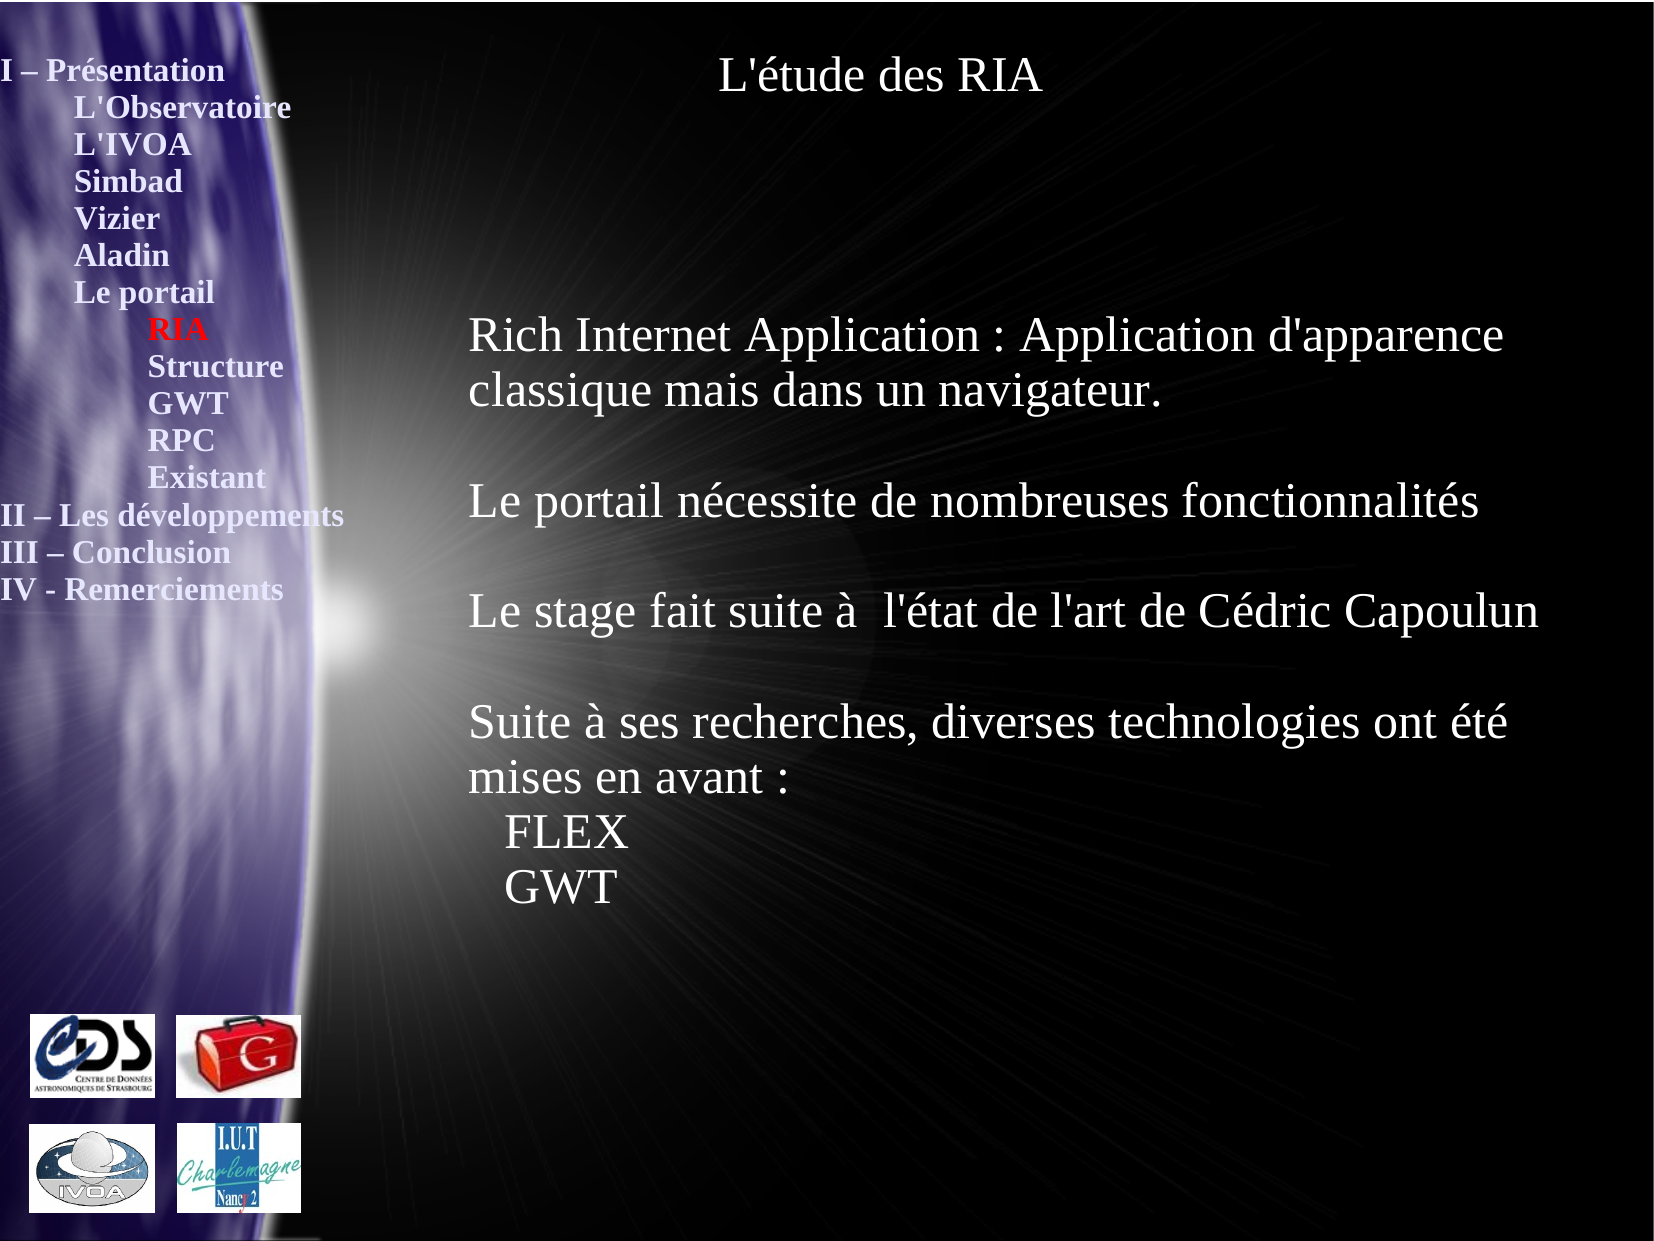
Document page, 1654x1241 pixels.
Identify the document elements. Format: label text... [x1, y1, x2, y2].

text_box L'étude des RIA [718, 46, 1134, 108]
picture [0, 2, 1654, 1241]
title I – Présentation L'Observatoire L'IVOA Simbad Vizier Aladin Le portail RIA Structure GWT RPC Existant II – Les développements III – Conclusion IV - Remerciements [0, 0, 374, 694]
text_box Rich Internet Application : Application d'apparence classique mais dans un navigateur. Le portail nécessite de nombreuses fonctionnalités Le stage fait suite à l'état de l'art de Cédric Capoulun Suite à ses recherches, diverses technologies ont été mises en avant : FLEX GWT [469, 306, 1575, 972]
